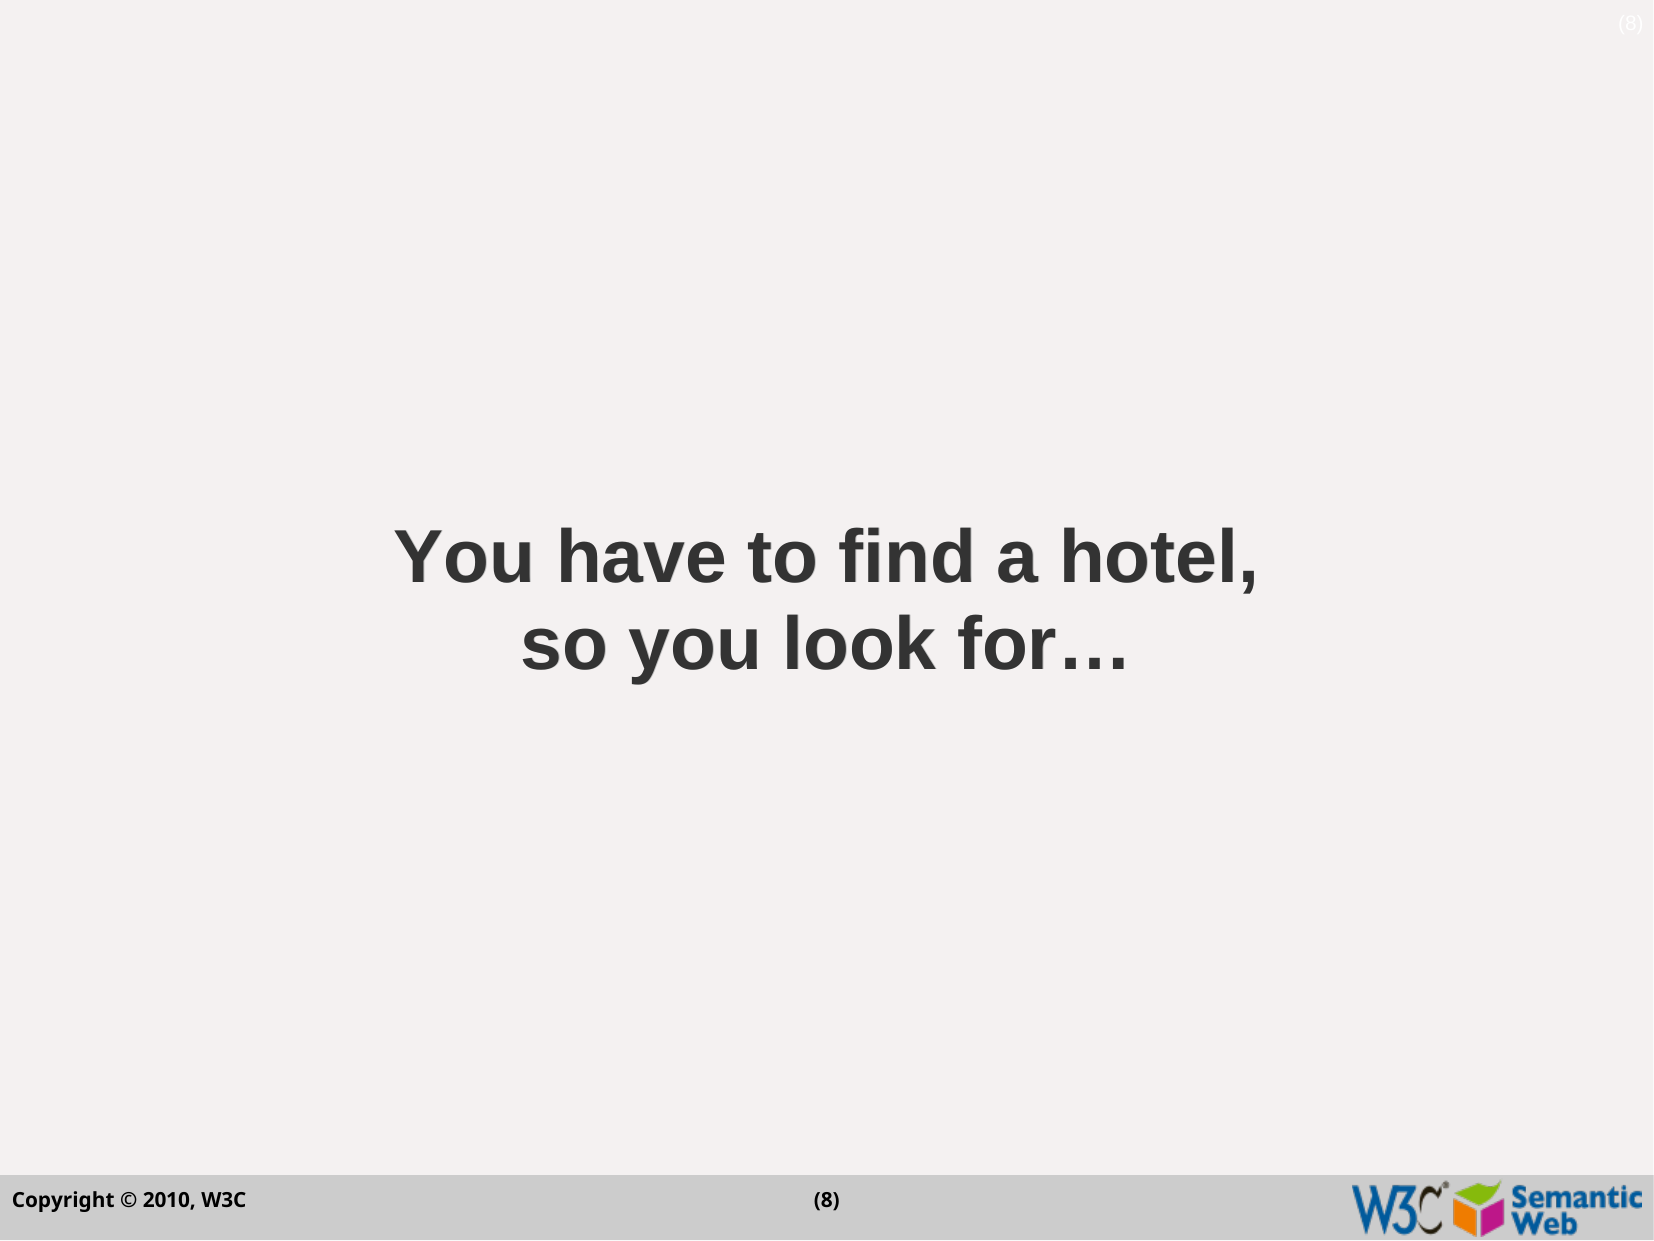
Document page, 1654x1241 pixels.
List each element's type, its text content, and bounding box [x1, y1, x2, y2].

picture [1352, 1178, 1642, 1237]
title You have to find a hotel, so you look for… [59, 512, 1595, 684]
